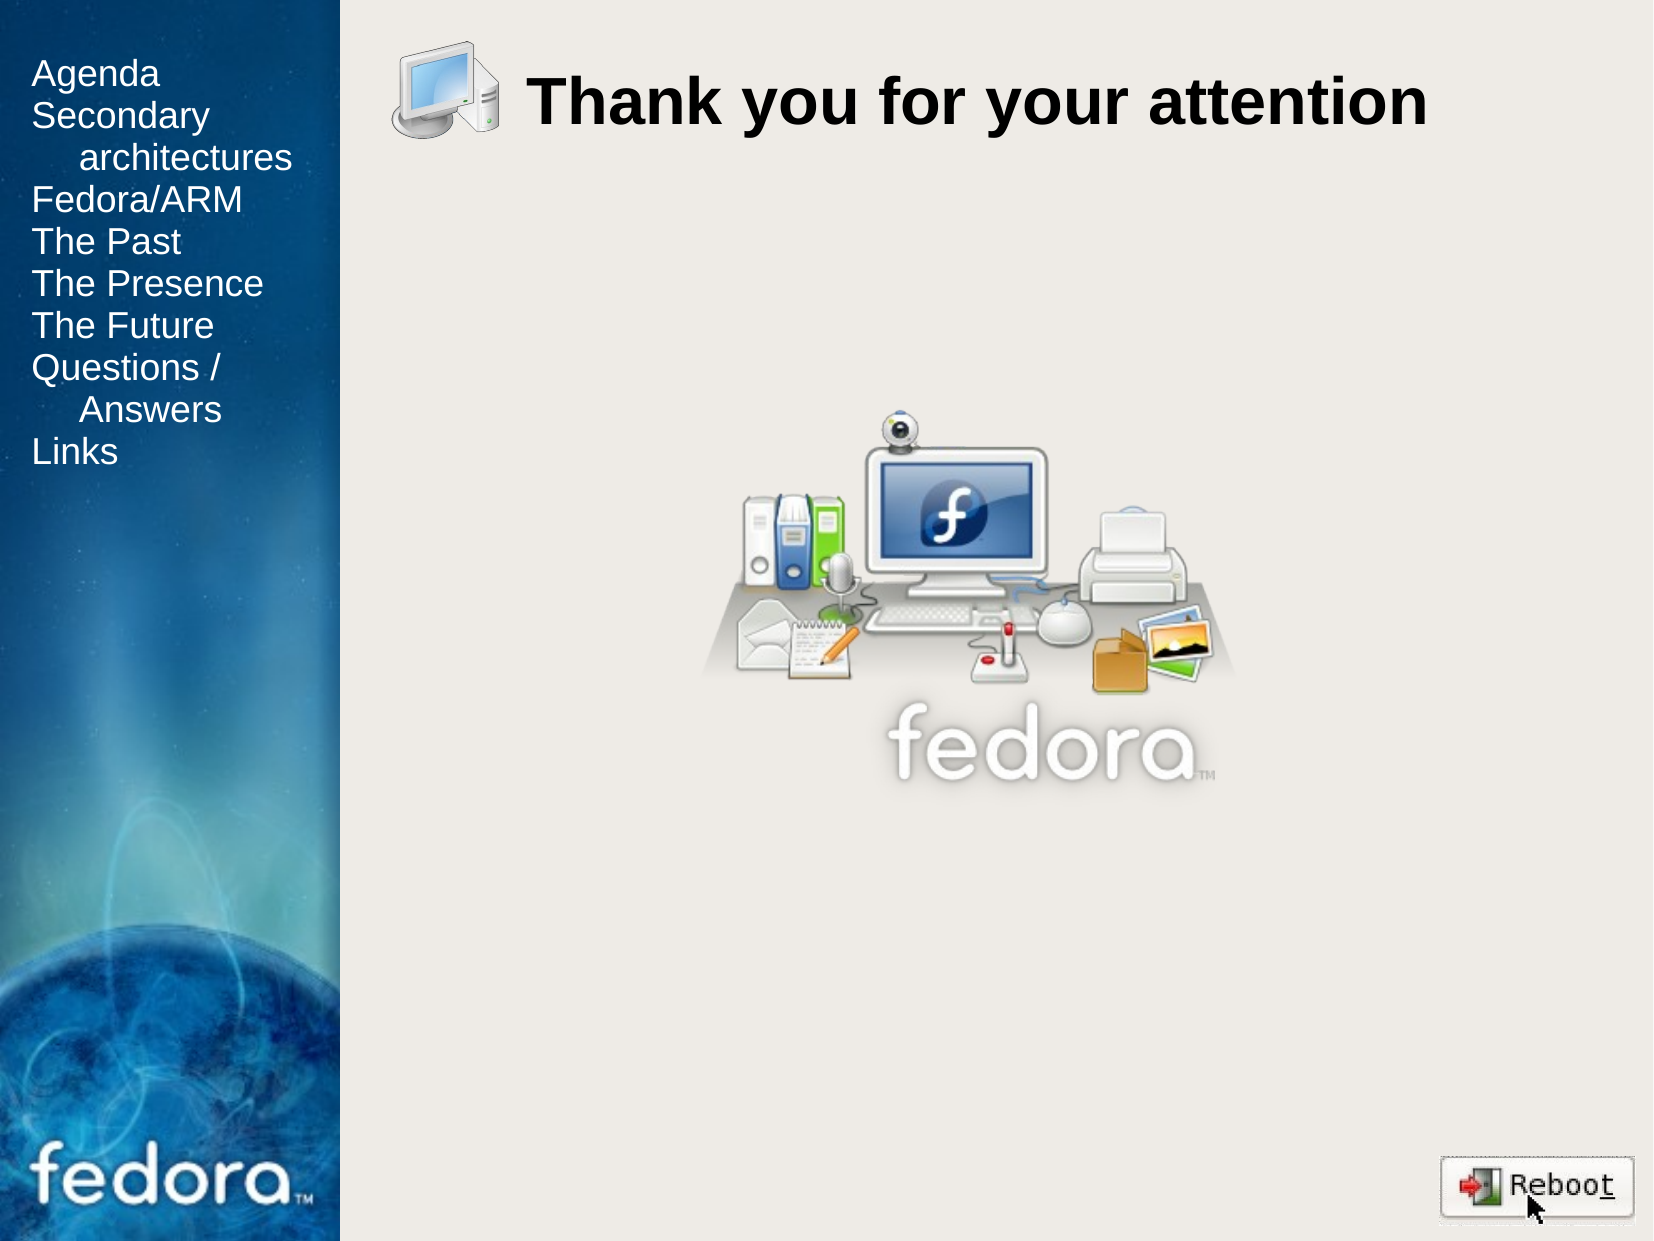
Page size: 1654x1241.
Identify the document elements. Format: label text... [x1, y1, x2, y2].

text_box Thank you for your attention [511, 56, 1528, 147]
picture [0, 0, 1654, 1241]
text_box Agenda Secondary architectures Fedora/ARM The Past The Presence The Future Questions / Answers Links [16, 45, 330, 481]
